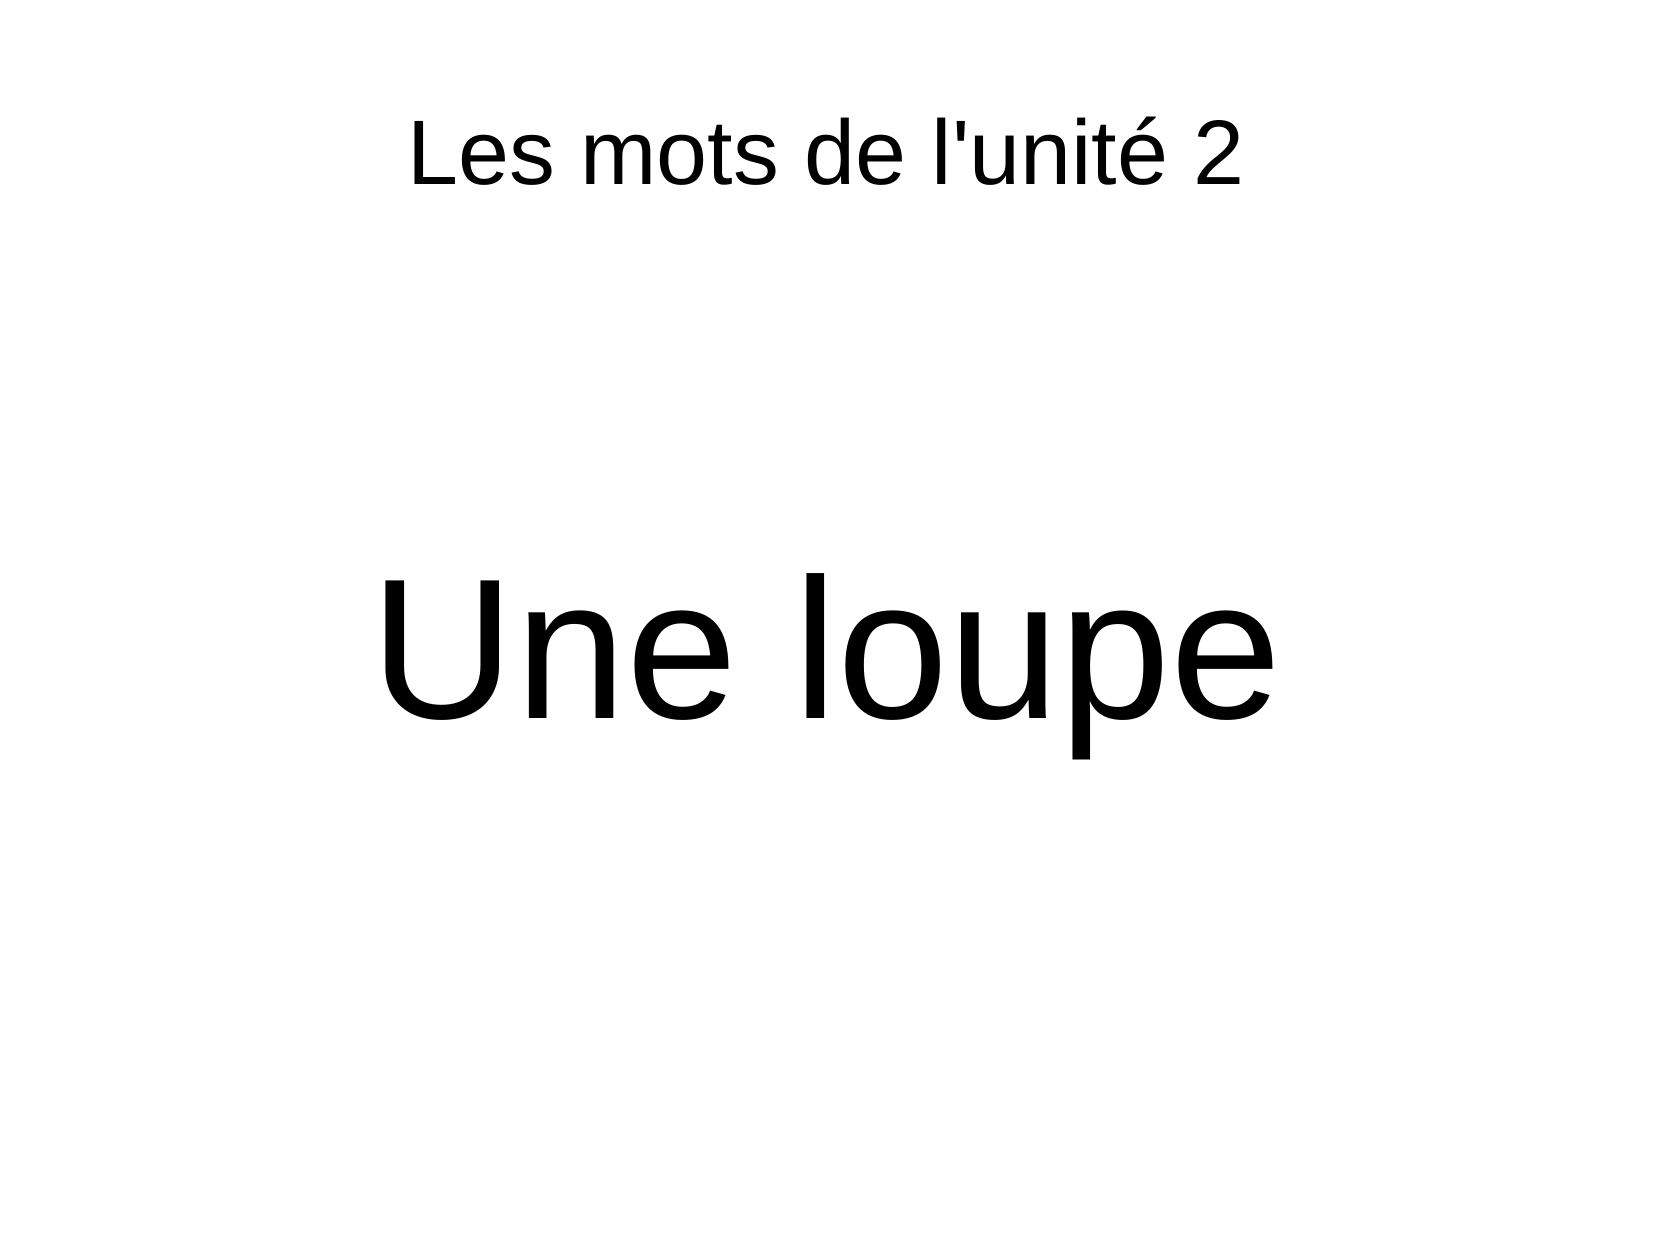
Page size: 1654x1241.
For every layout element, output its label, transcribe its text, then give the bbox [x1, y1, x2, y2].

subtitle Une loupe [82, 290, 1571, 1010]
title Les mots de l'unité 2 [82, 49, 1571, 257]
